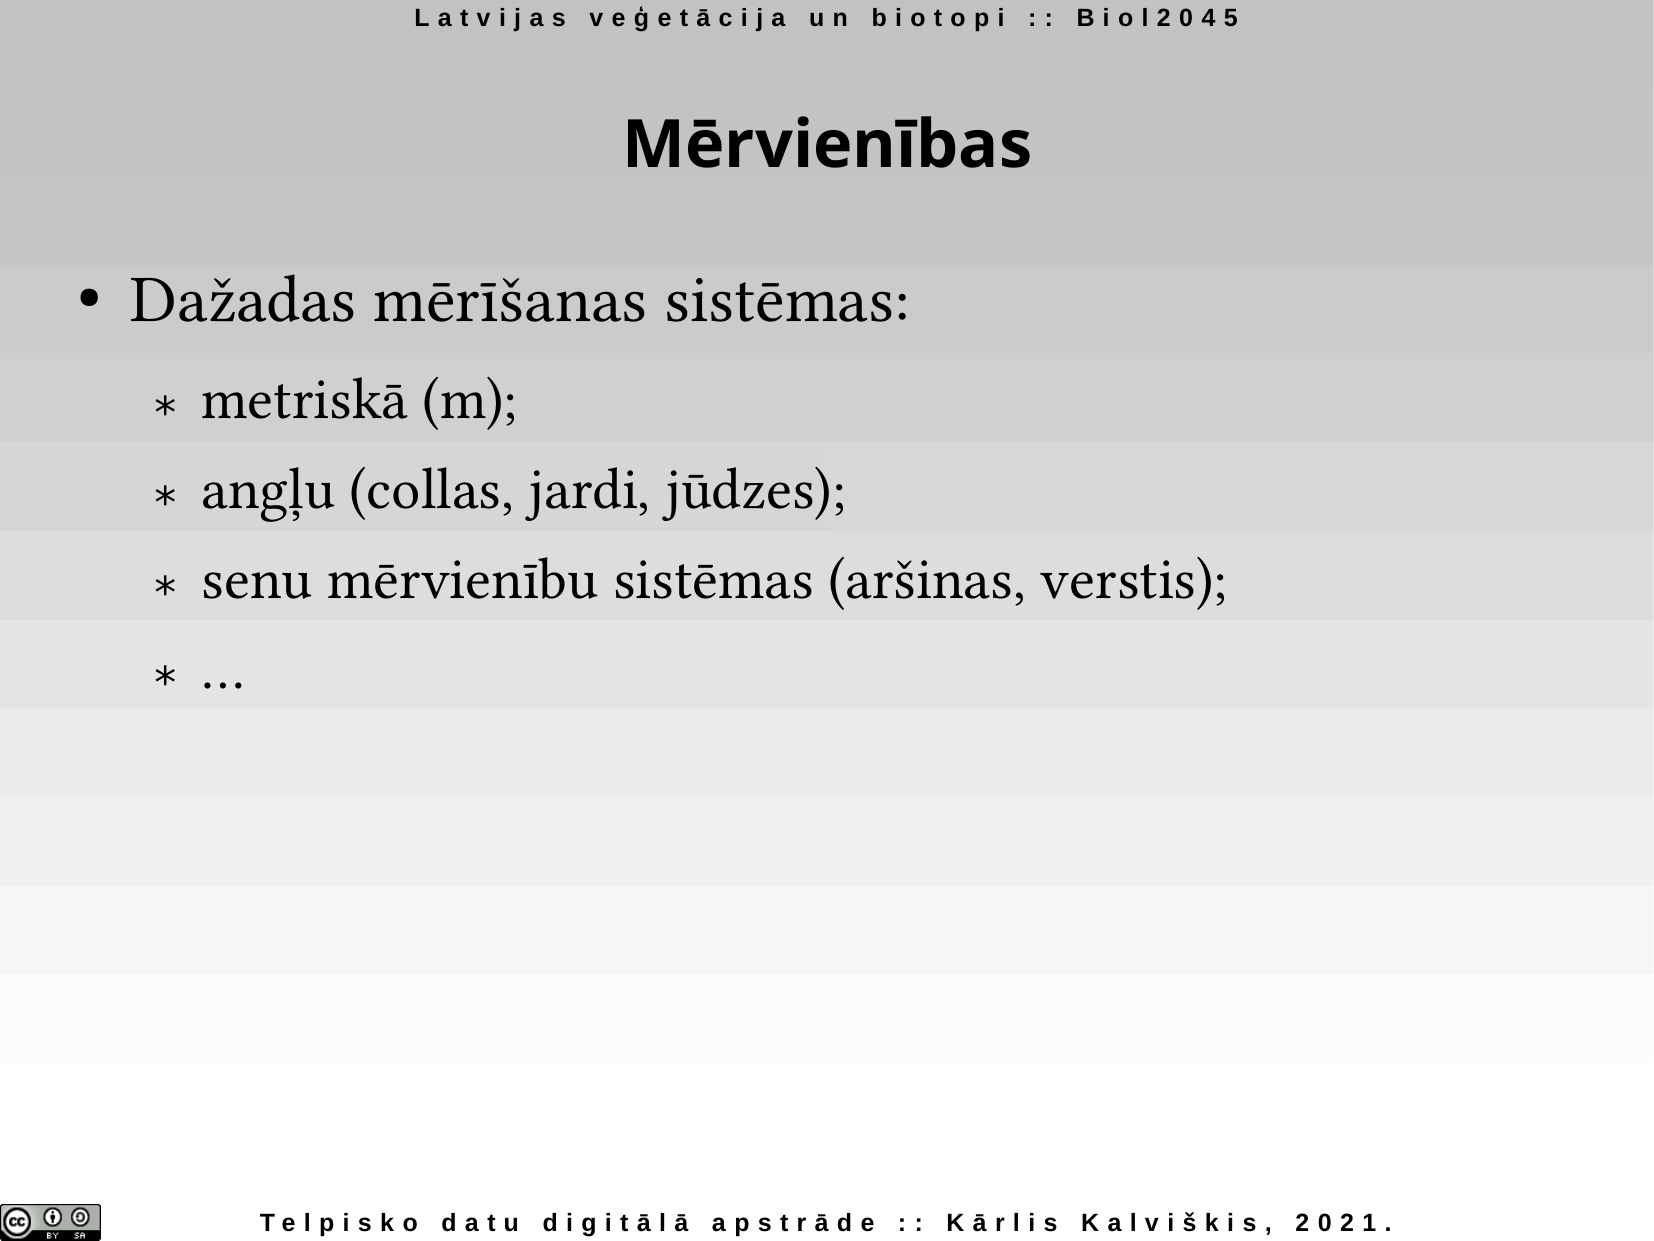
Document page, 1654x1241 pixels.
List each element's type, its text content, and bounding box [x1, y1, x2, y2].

list Dažadas mērīšanas sistēmas: metriskā (m); angļu (collas, jardi, jūdzes); senu mērvienību sistēmas (aršinas, verstis); ... [59, 261, 1596, 1175]
title Mērvienības [59, 37, 1596, 246]
picture [0, 0, 1654, 1241]
